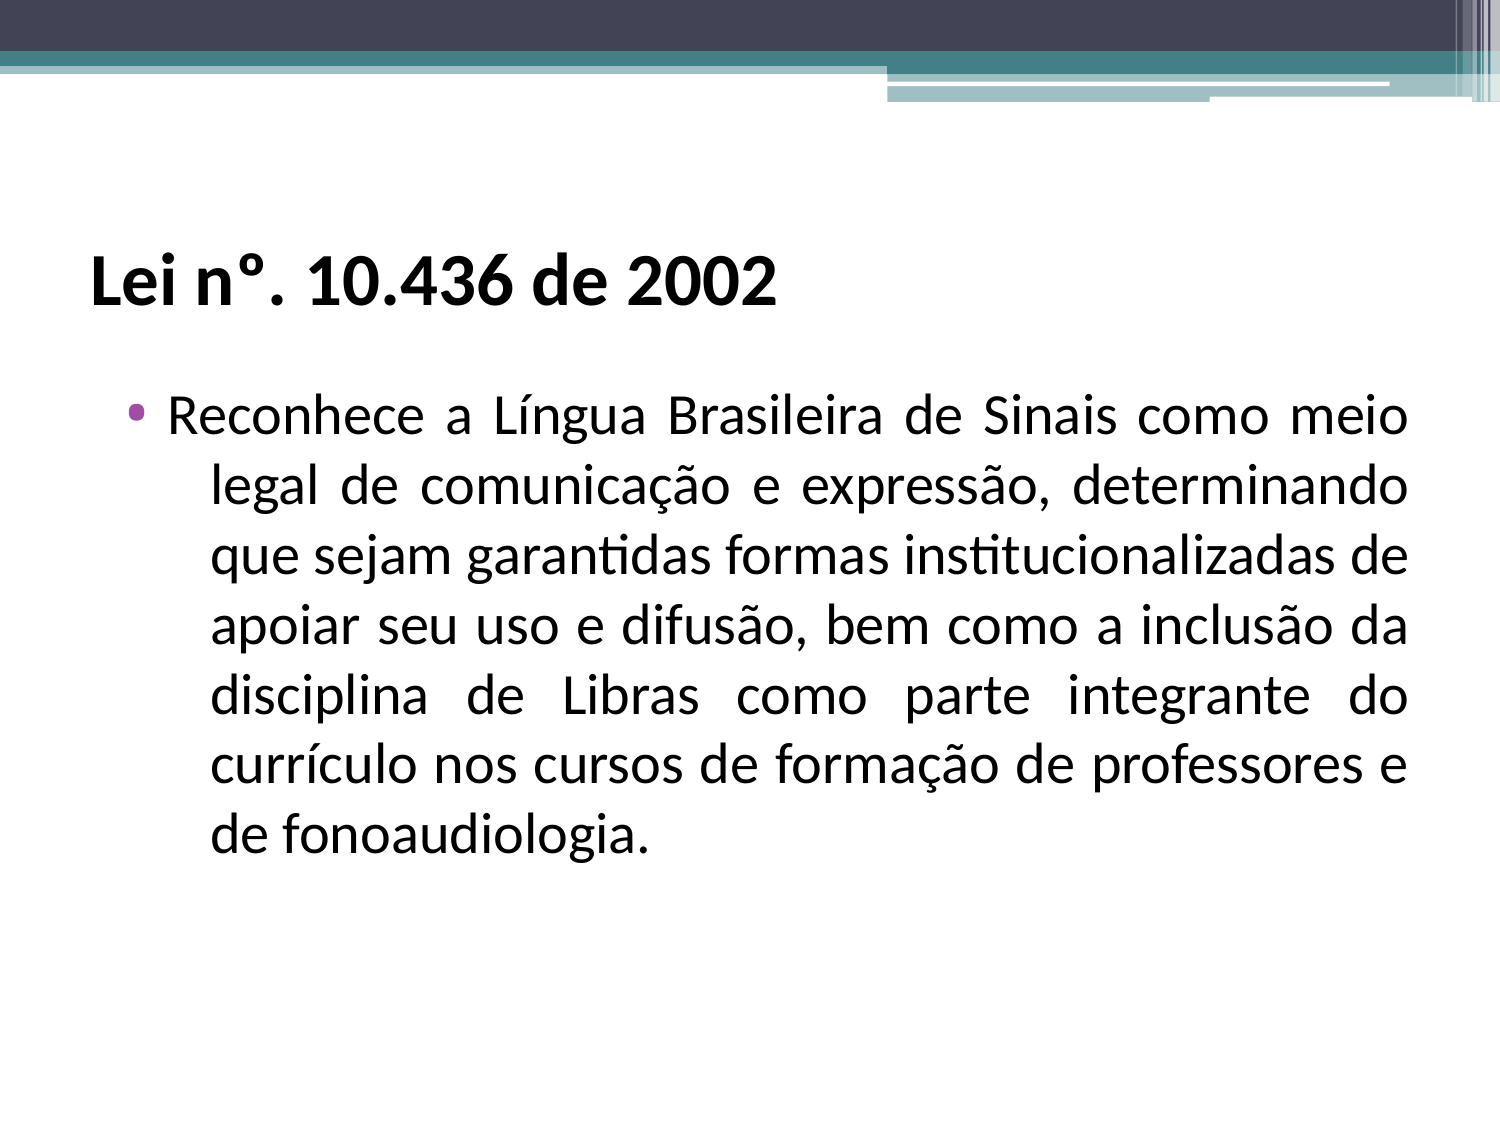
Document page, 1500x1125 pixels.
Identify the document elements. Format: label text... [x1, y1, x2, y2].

list Reconhece a Língua Brasileira de Sinais como meio legal de comunicação e expressão, determinando que sejam garantidas formas institucionalizadas de apoiar seu uso e difusão, bem como a inclusão da disciplina de Libras como parte integrante do currículo nos cursos de formação de professores e de fonoaudiologia. [75, 368, 1426, 1079]
title Lei nº. 10.436 de 2002 [75, 187, 1426, 363]
